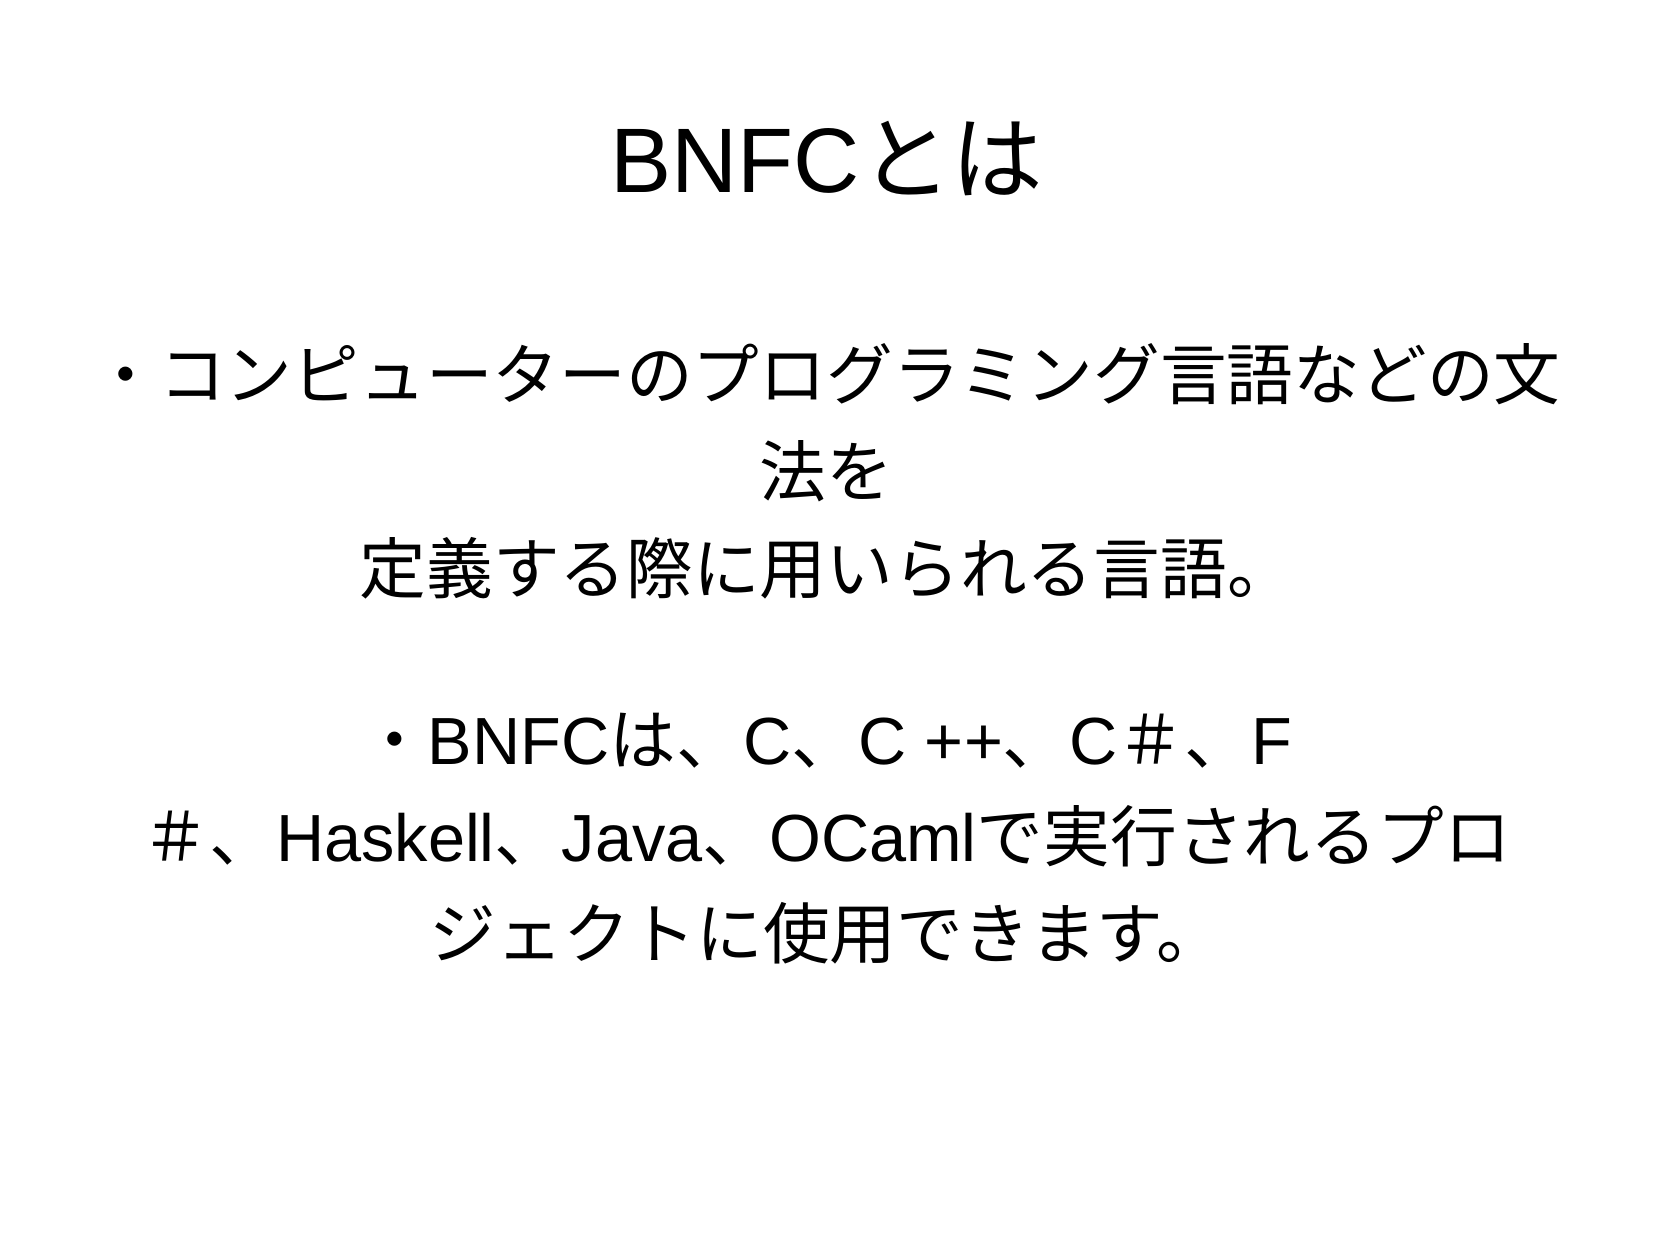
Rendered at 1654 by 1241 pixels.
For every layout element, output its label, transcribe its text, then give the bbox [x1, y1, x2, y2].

subtitle ・コンピューターのプログラミング言語などの文法を 定義する際に用いられる言語。 ・BNFCは、C、C ++、C＃、F＃、Haskell、Java、OCamlで実行されるプロジェクトに使用できます。 [82, 290, 1571, 1010]
title BNFCとは [82, 49, 1571, 257]
